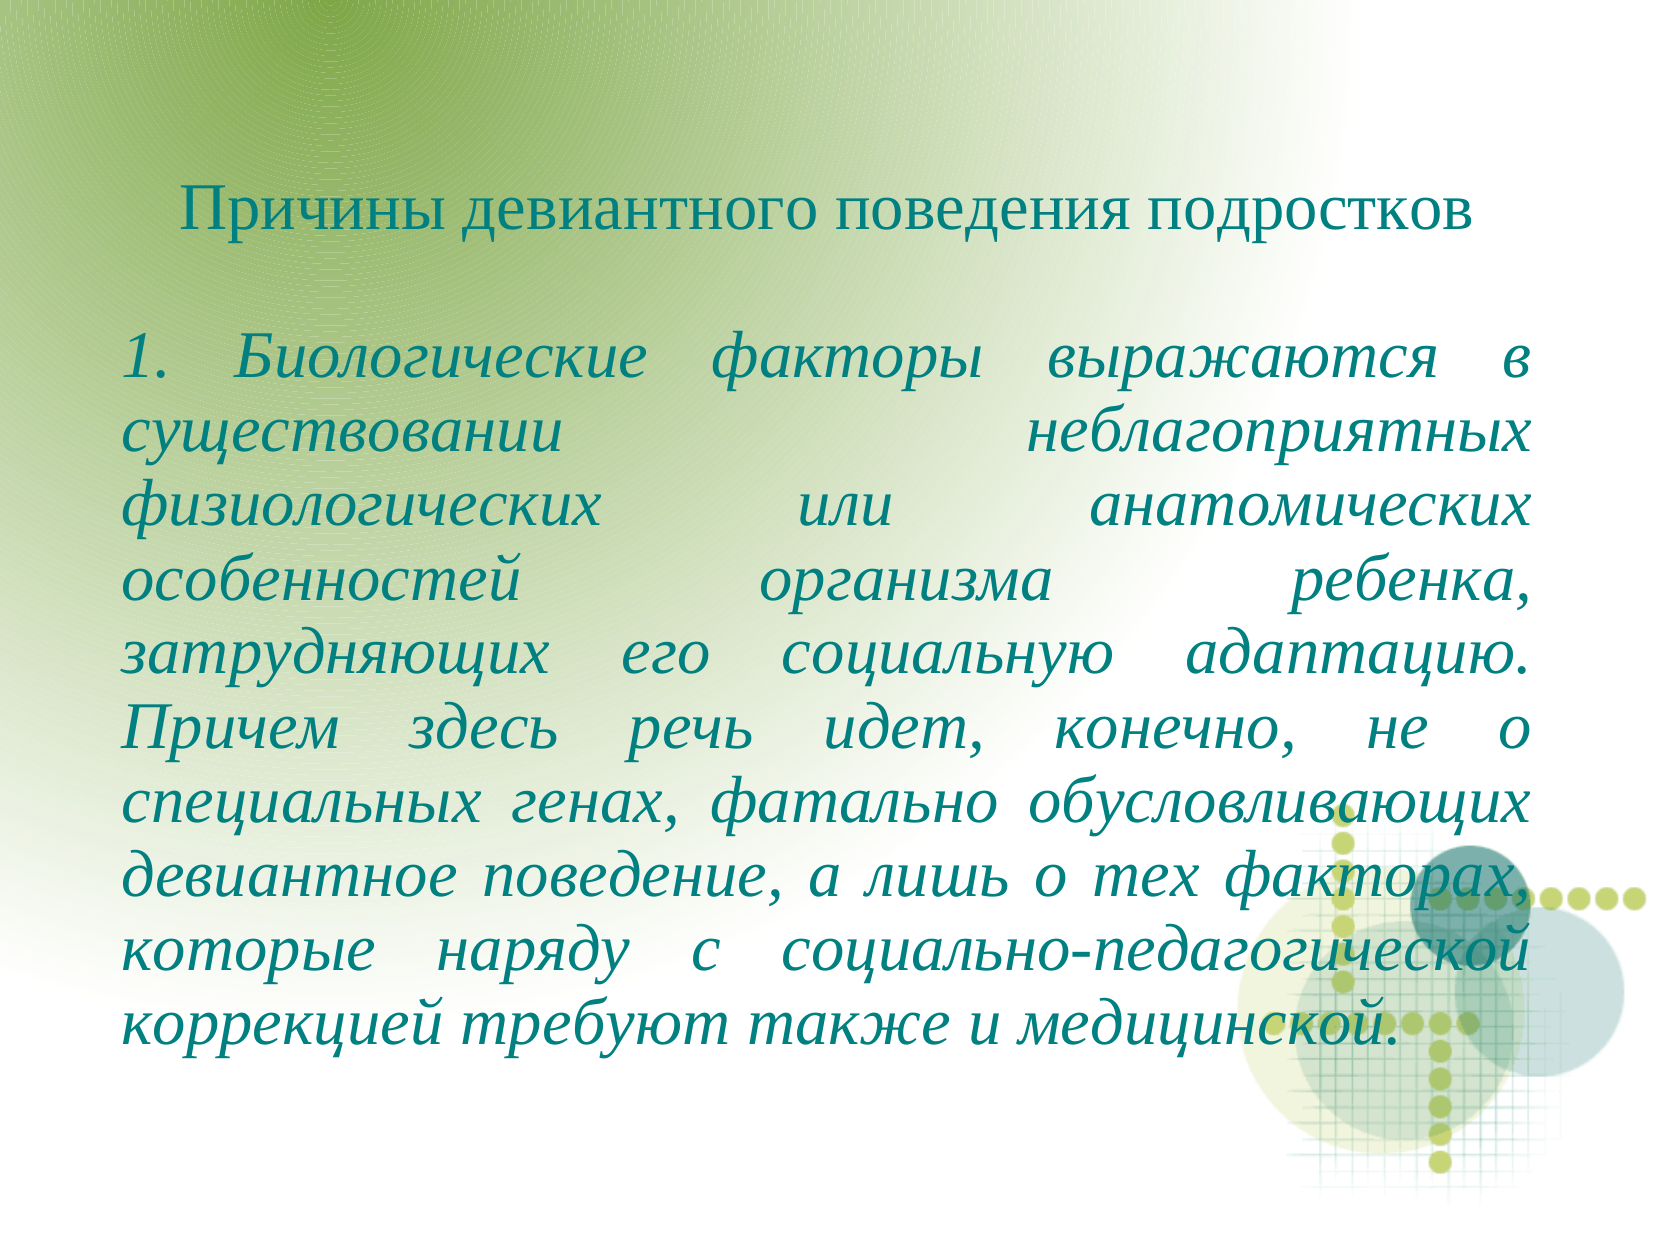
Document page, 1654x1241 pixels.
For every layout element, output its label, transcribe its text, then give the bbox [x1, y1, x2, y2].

picture [1224, 792, 1654, 1211]
subtitle Причины девиантного поведения подростков 1. Биологические факторы выражаются в существовании неблагоприятных физиологических или анатомических особенностей организма ребенка, затрудняющих его социальную адаптацию. Причем здесь речь идет, конечно, не о специальных генах, фатально обусловливающих девиантное поведение, а лишь о тех факторах, которые наряду с социально-педагогической коррекцией требуют также и медицинской. [121, 102, 1534, 1126]
